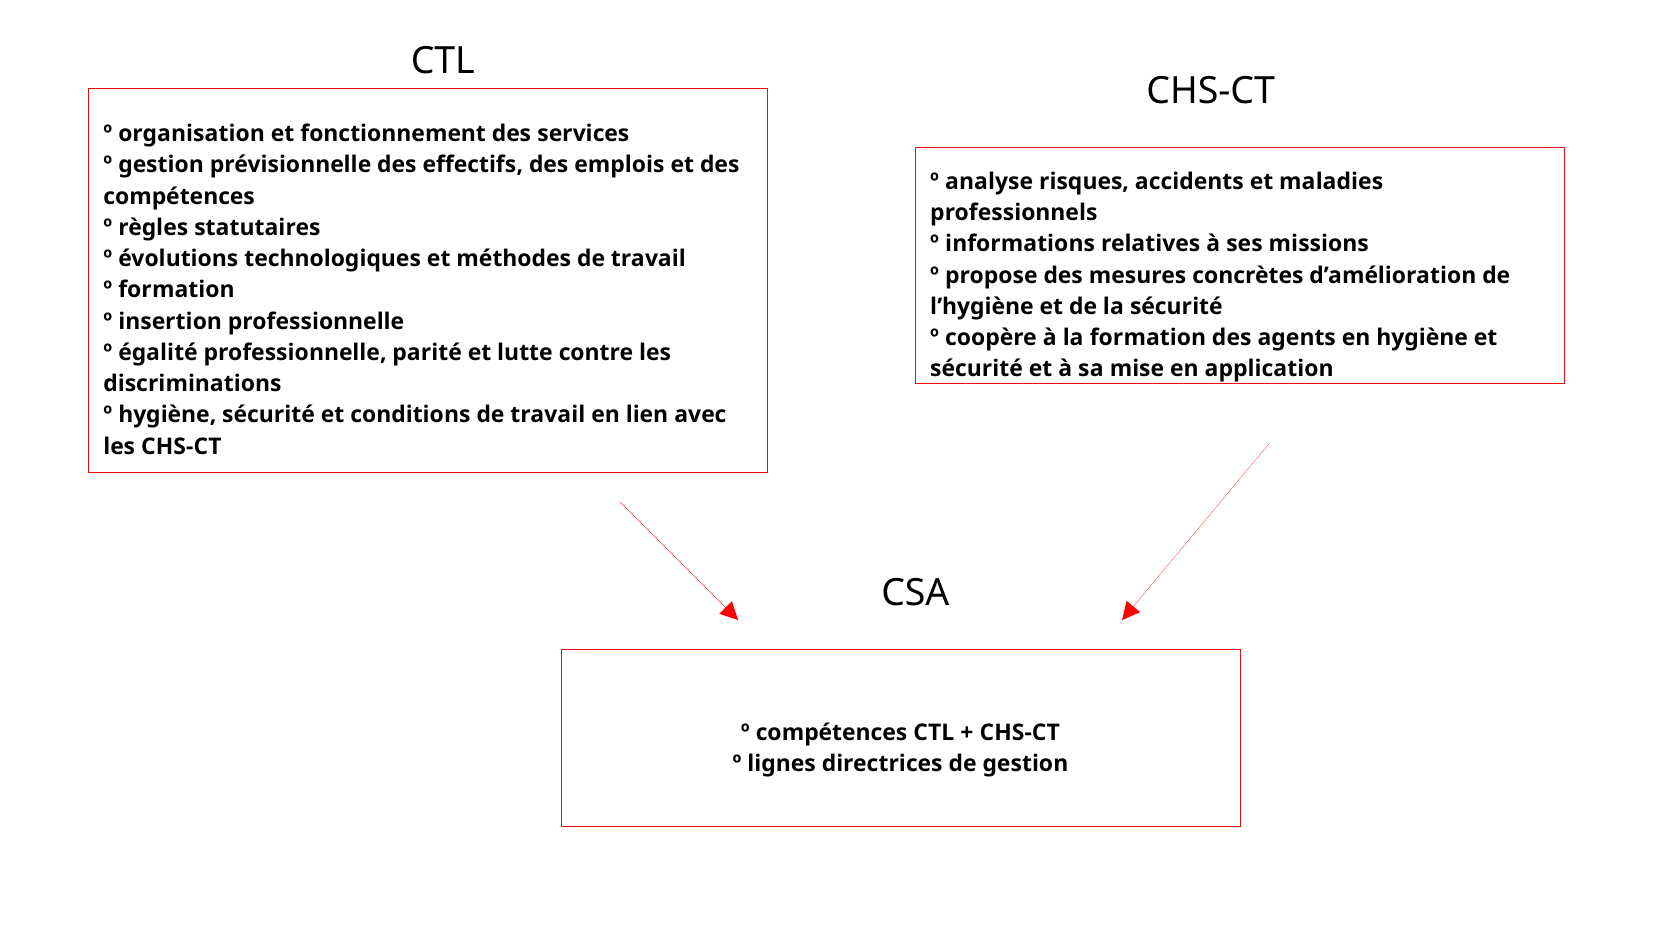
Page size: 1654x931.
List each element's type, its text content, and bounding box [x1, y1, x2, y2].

text_box º organisation et fonctionnement des services º gestion prévisionnelle des effectifs, des emplois et des compétences º règles statutaires º évolutions technologiques et méthodes de travail º formation º insertion professionnelle º égalité professionnelle, parité et lutte contre les discriminations º hygiène, sécurité et conditions de travail en lien avec les CHS-CT [88, 88, 768, 473]
text_box CSA [856, 561, 975, 621]
text_box º analyse risques, accidents et maladies professionnels º informations relatives à ses missions º propose des mesures concrètes d’amélioration de l’hygiène et de la sécurité º coopère à la formation des agents en hygiène et sécurité et à sa mise en application [915, 147, 1565, 384]
text_box CTL [383, 29, 502, 89]
text_box º compétences CTL + CHS-CT º lignes directrices de gestion [561, 649, 1241, 827]
text_box CHS-CT [1151, 59, 1270, 119]
